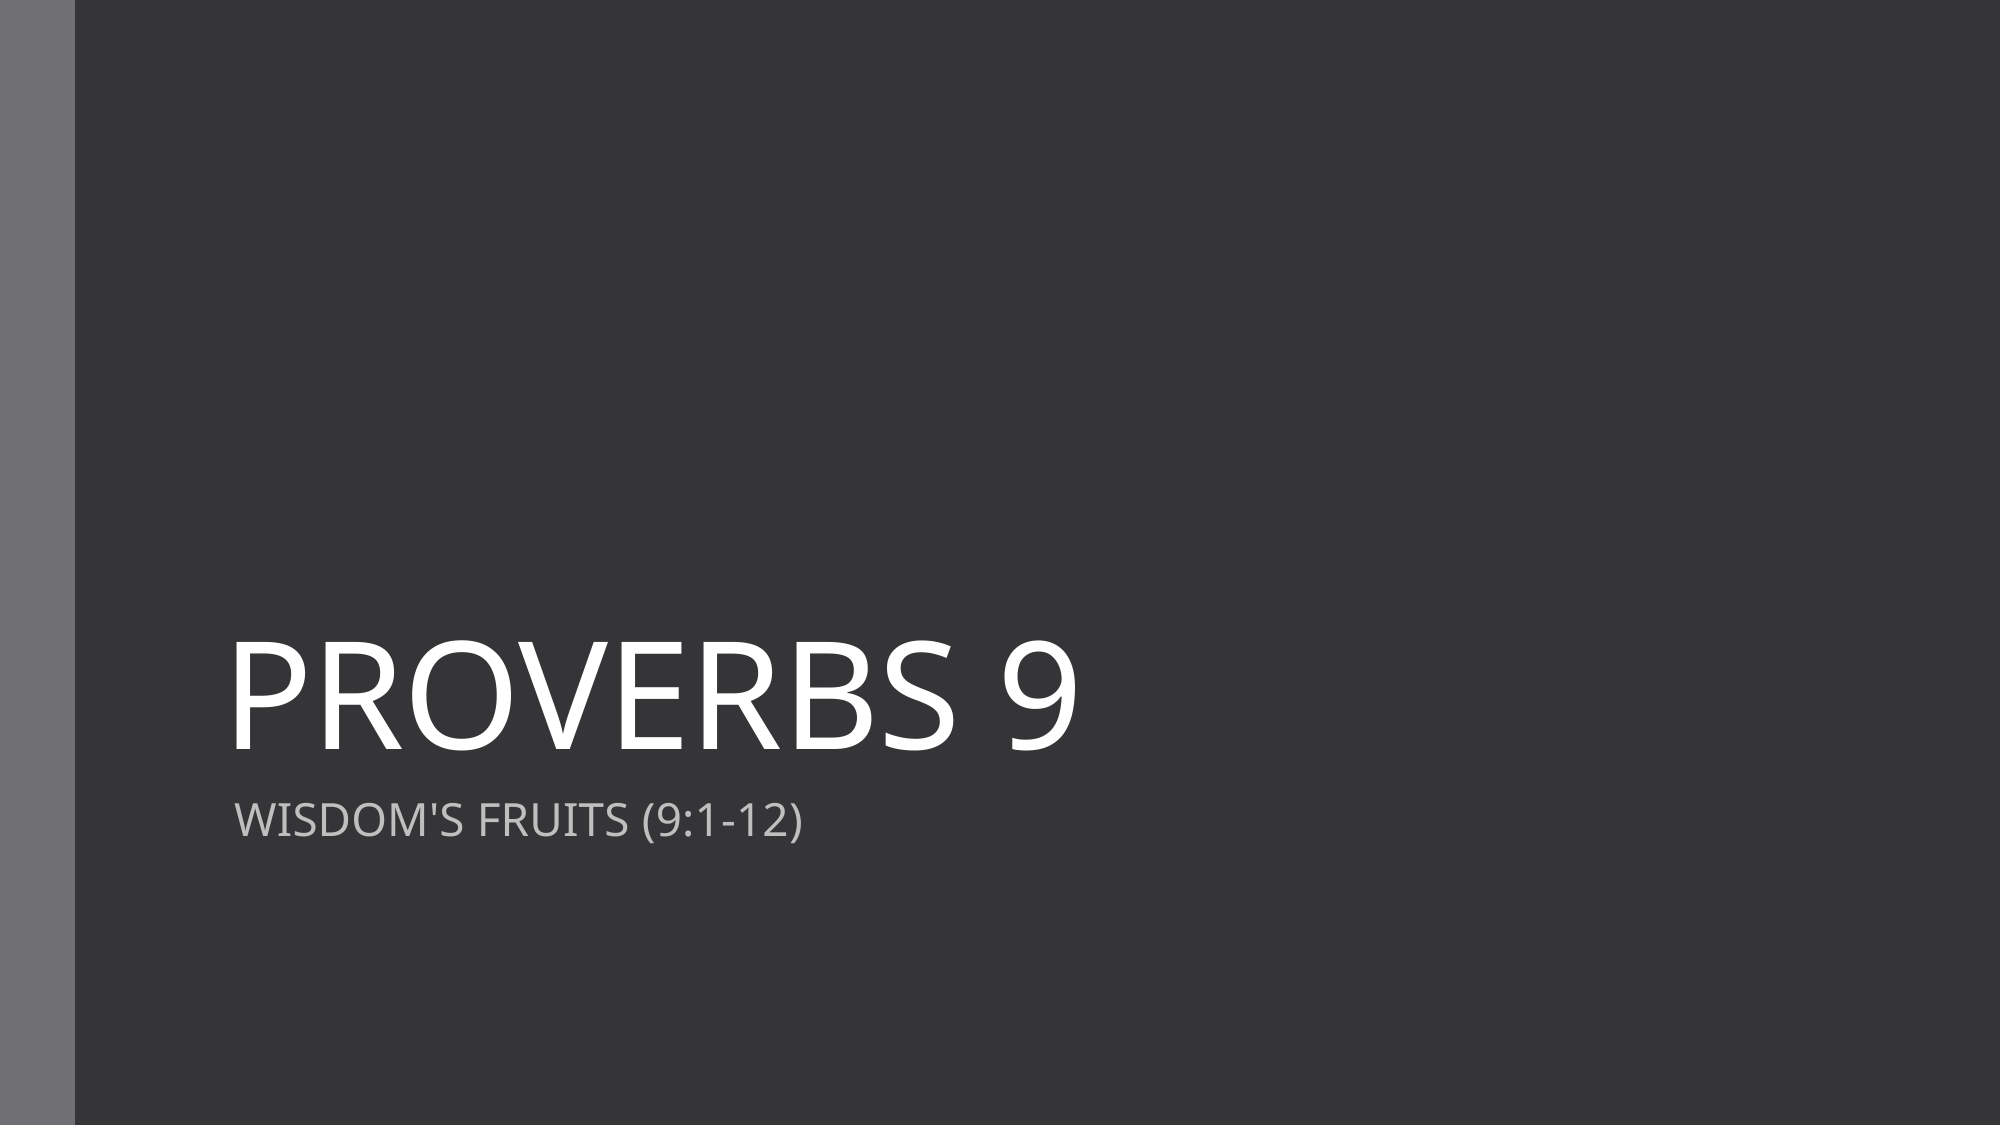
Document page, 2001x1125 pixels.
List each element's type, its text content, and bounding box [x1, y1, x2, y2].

subtitle WISDOM'S FRUITS (9:1-12) [206, 787, 1752, 1066]
title PROVERBS 9 [206, 124, 1752, 787]
